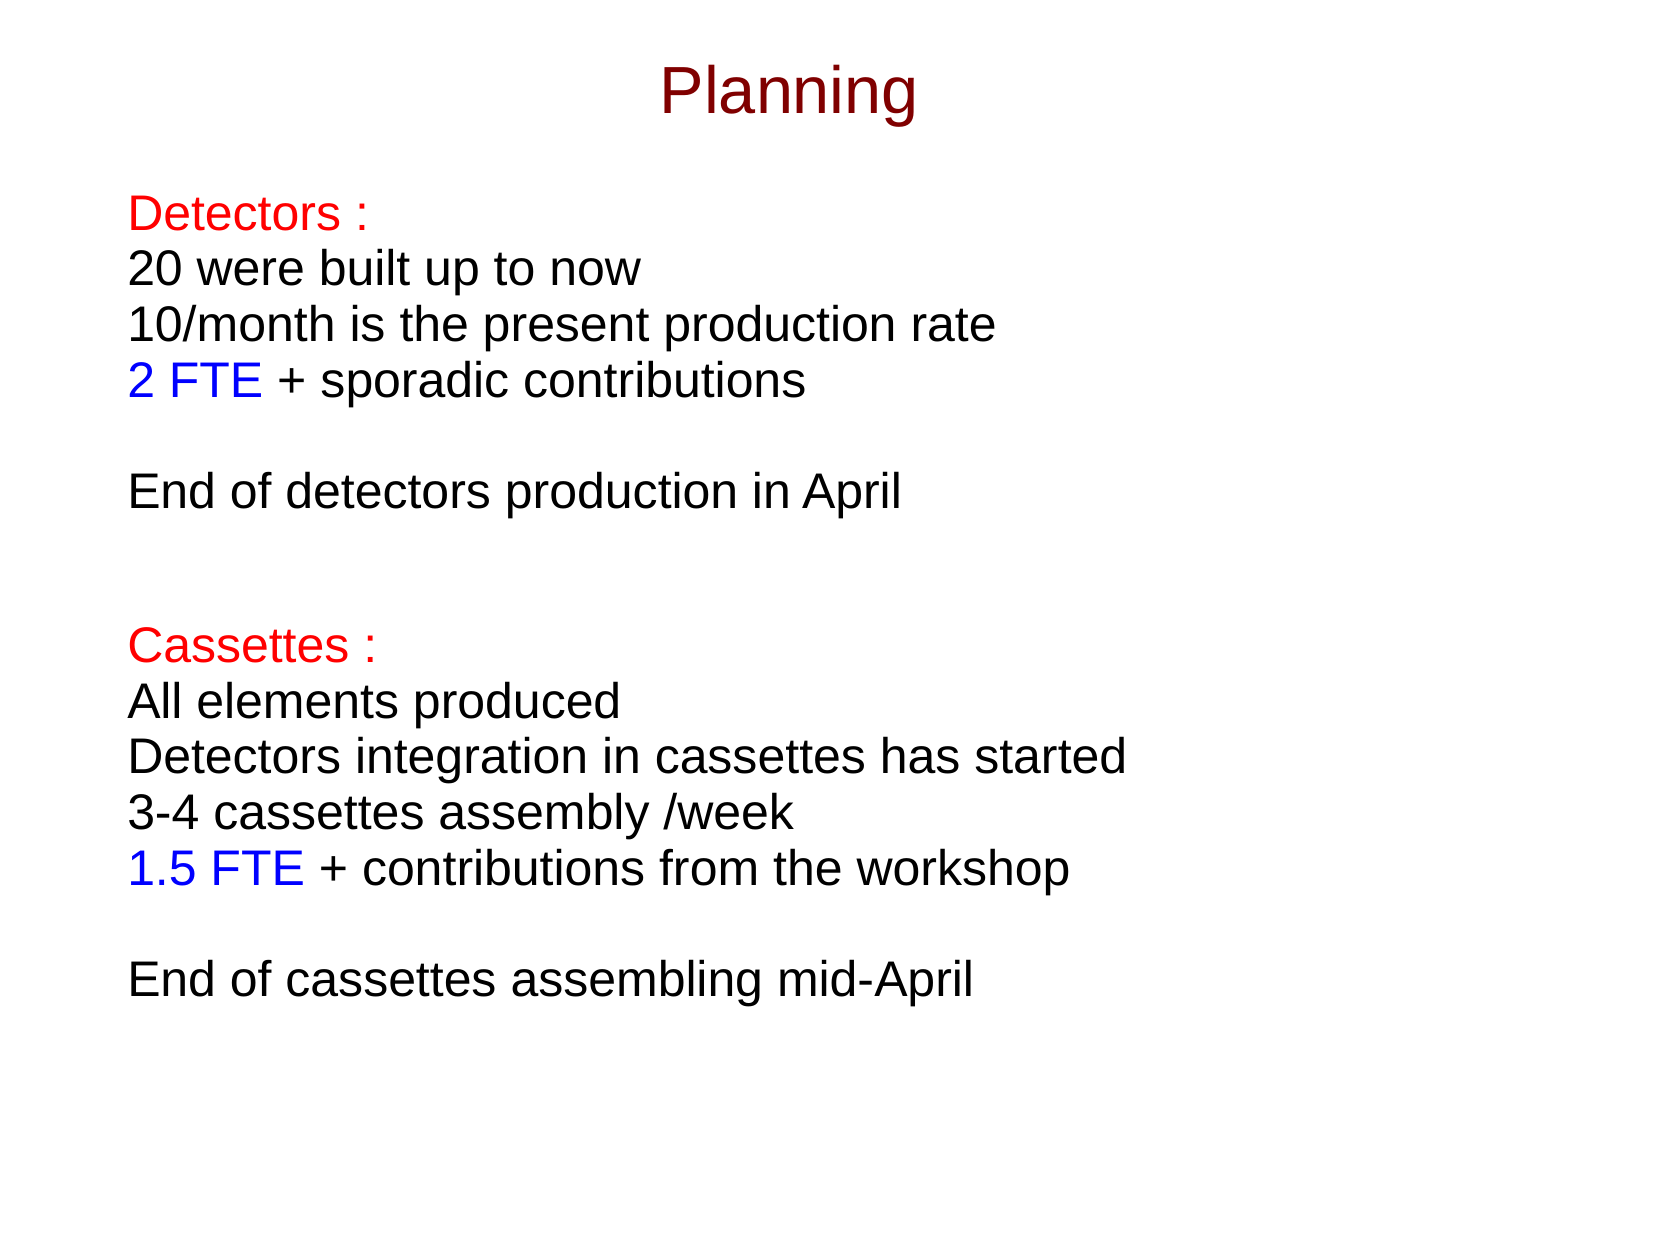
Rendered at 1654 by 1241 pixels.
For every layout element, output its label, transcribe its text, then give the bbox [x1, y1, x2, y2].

text_box Detectors : 20 were built up to now 10/month is the present production rate 2 FTE + sporadic contributions End of detectors production in April Cassettes : All elements produced Detectors integration in cassettes has started 3-4 cassettes assembly /week 1.5 FTE + contributions from the workshop End of cassettes assembling mid-April [112, 121, 1501, 1057]
text_box Planning [75, 45, 1463, 136]
